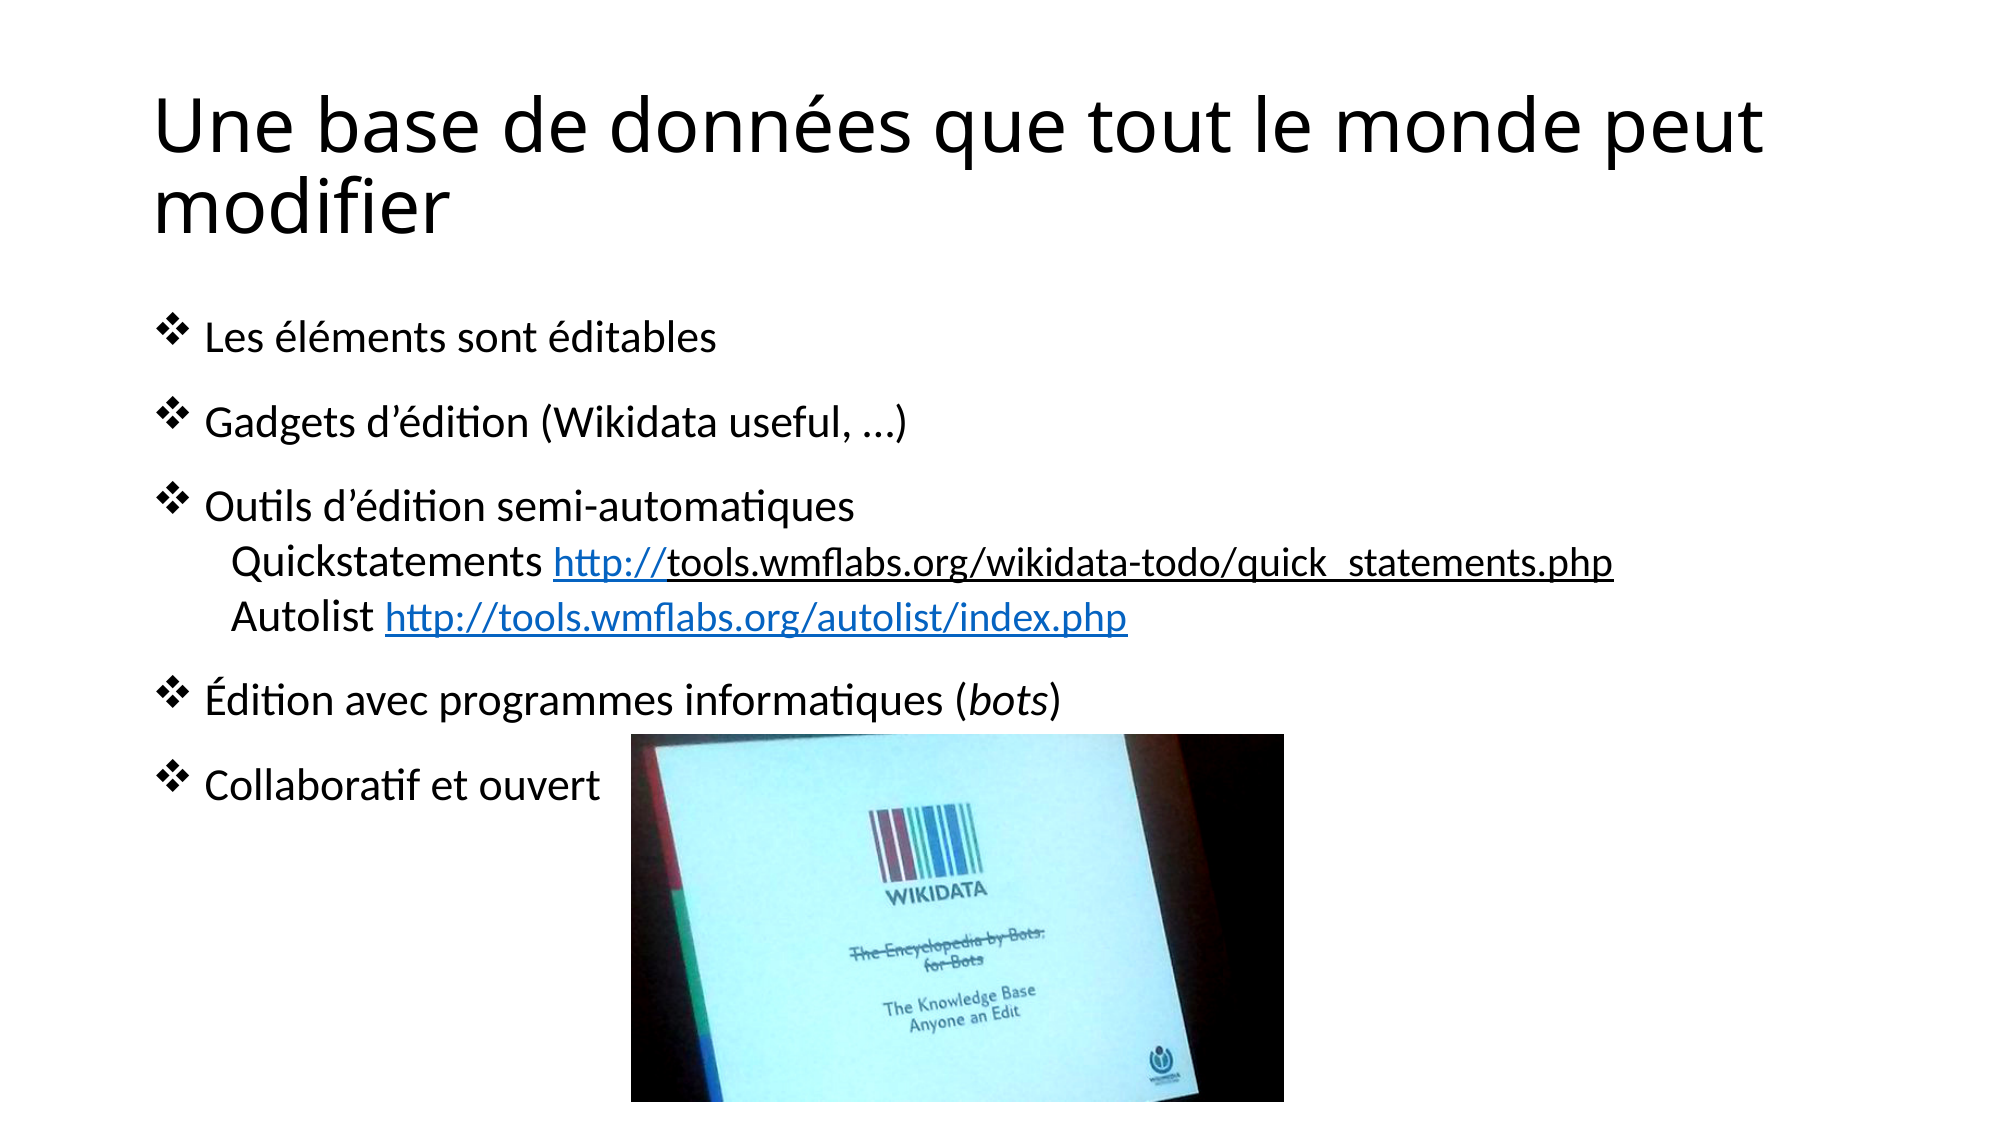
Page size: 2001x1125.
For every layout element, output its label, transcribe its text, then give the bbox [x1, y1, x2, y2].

title Une base de données que tout le monde peut modifier [137, 59, 1863, 278]
list Les éléments sont éditables Gadgets d’édition (Wikidata useful, …) Outils d’édition semi-automatiques Quickstatements http://tools.wmflabs.org/wikidata-todo/quick_statements.php Autolist http://tools.wmflabs.org/autolist/index.php Édition avec programmes informatiques (bots) Collaboratif et ouvert [137, 299, 1648, 866]
picture [631, 734, 1284, 1102]
